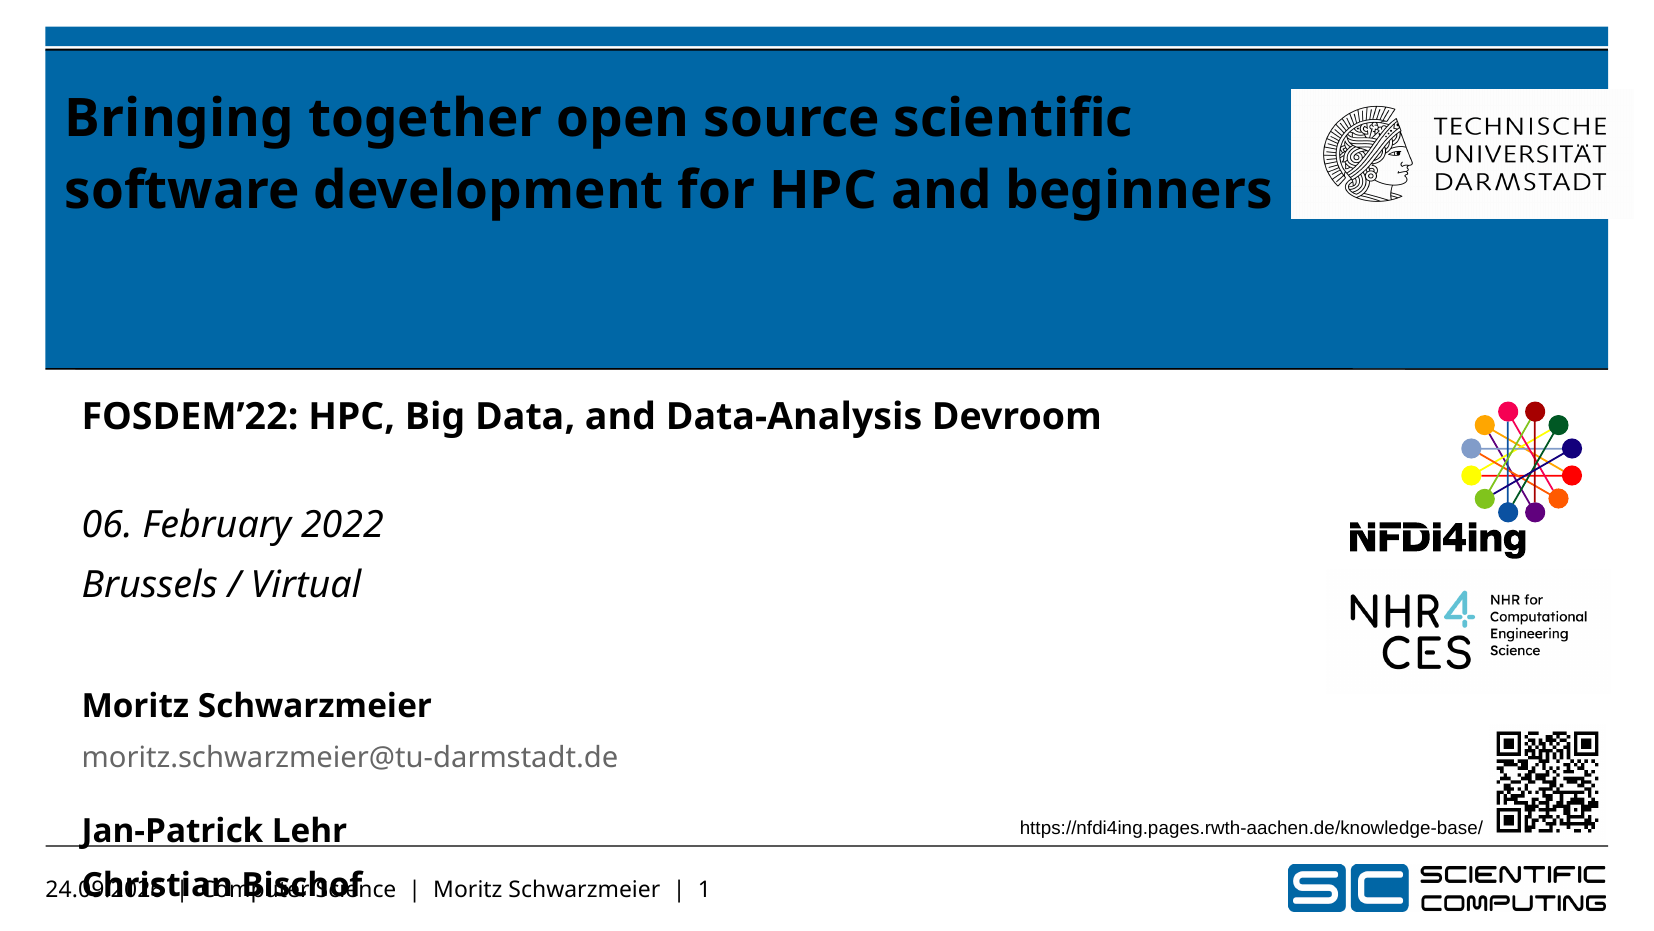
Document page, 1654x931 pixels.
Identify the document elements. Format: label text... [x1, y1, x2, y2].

picture [1288, 864, 1606, 912]
list FOSDEM’22: HPC, Big Data, and Data-Analysis Devroom 06. February 2022 Brussels / Virtual Moritz Schwarzmeier moritz.schwarzmeier@tu-darmstadt.de Jan-Patrick Lehr Christian Bischof [81, 390, 1604, 863]
title Bringing together open source scientific software development for HPC and beginners [64, 58, 1283, 245]
text_box https://nfdi4ing.pages.rwth-aachen.de/knowledge-base/ [1005, 810, 1501, 846]
picture [1489, 724, 1606, 841]
picture [1291, 89, 1634, 219]
picture [1350, 401, 1583, 559]
picture [1326, 569, 1611, 694]
